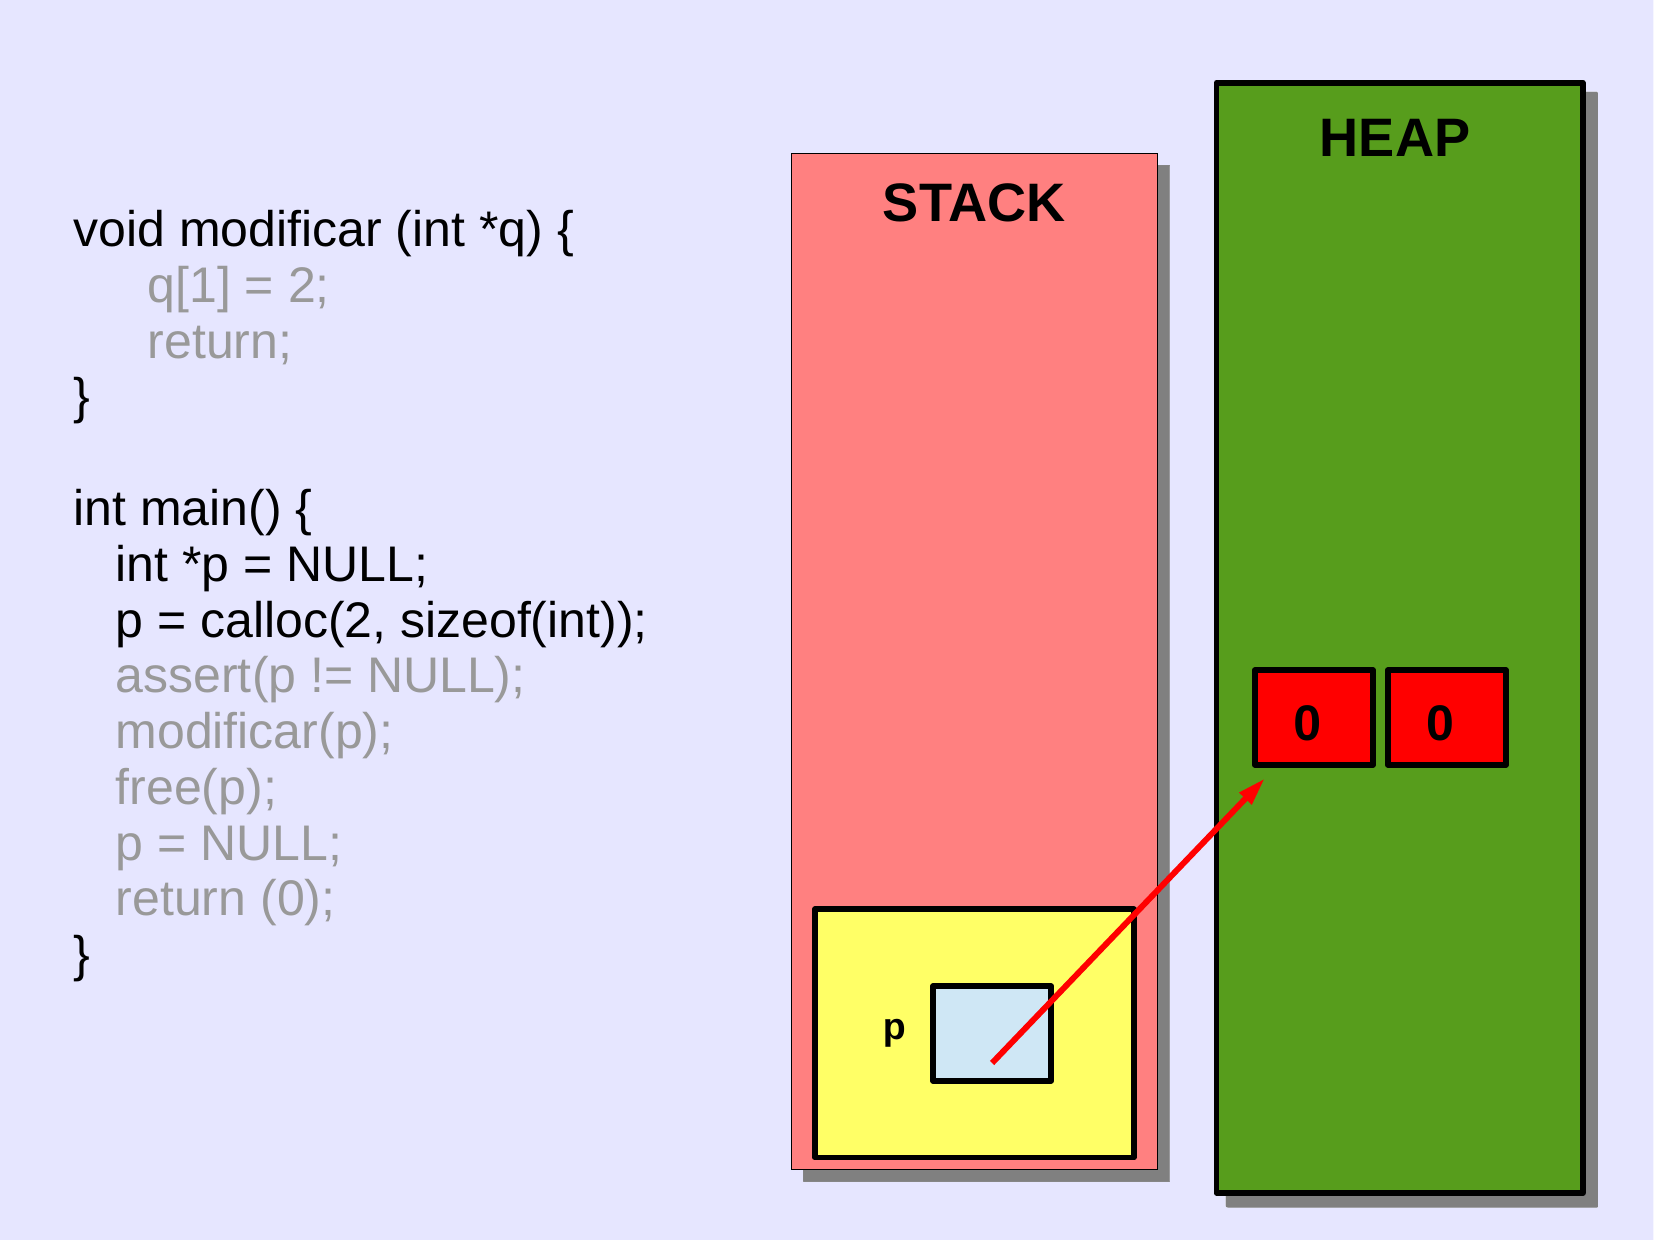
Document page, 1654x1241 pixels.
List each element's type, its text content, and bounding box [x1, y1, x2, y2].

text_box void modificar (int *q) { q[1] = 2; return; } int main() { int *p = NULL; p = calloc(2, sizeof(int)); assert(p != NULL); modificar(p); free(p); p = NULL; return (0); } [59, 82, 792, 1032]
text_box HEAP [1305, 100, 1565, 176]
text_box [1216, 82, 1583, 1193]
text_box p [868, 998, 928, 1055]
text_box STACK [868, 165, 1128, 241]
text_box [791, 153, 1158, 1170]
text_box 0 [1278, 688, 1362, 759]
text_box 0 [1411, 688, 1495, 759]
